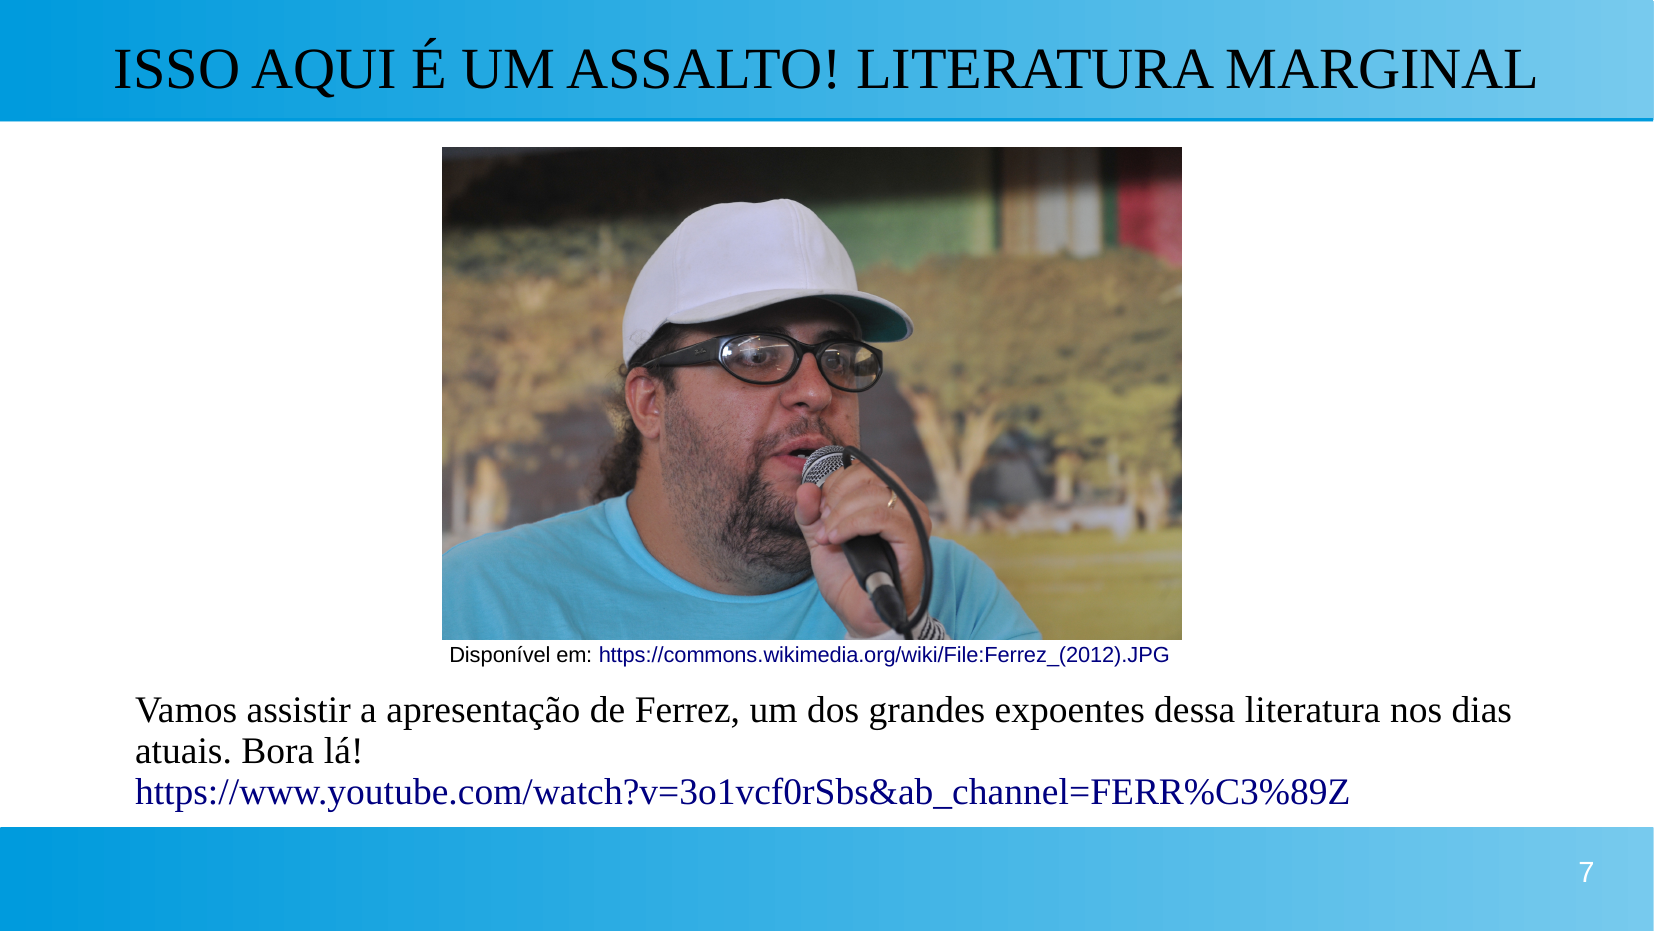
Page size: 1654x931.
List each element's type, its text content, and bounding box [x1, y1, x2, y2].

text_box Disponível em: https://commons.wikimedia.org/wiki/File:Ferrez_(2012).JPG [434, 635, 1203, 699]
picture [442, 147, 1182, 635]
title ISSO AQUI É UM ASSALTO! LITERATURA MARGINAL [59, 29, 1595, 108]
text_box Vamos assistir a apresentação de Ferrez, um dos grandes expoentes dessa literatura nos dias atuais. Bora lá! https://www.youtube.com/watch?v=3o1vcf0rSbs&ab_channel=FERR%C3%89Z [120, 681, 1627, 821]
